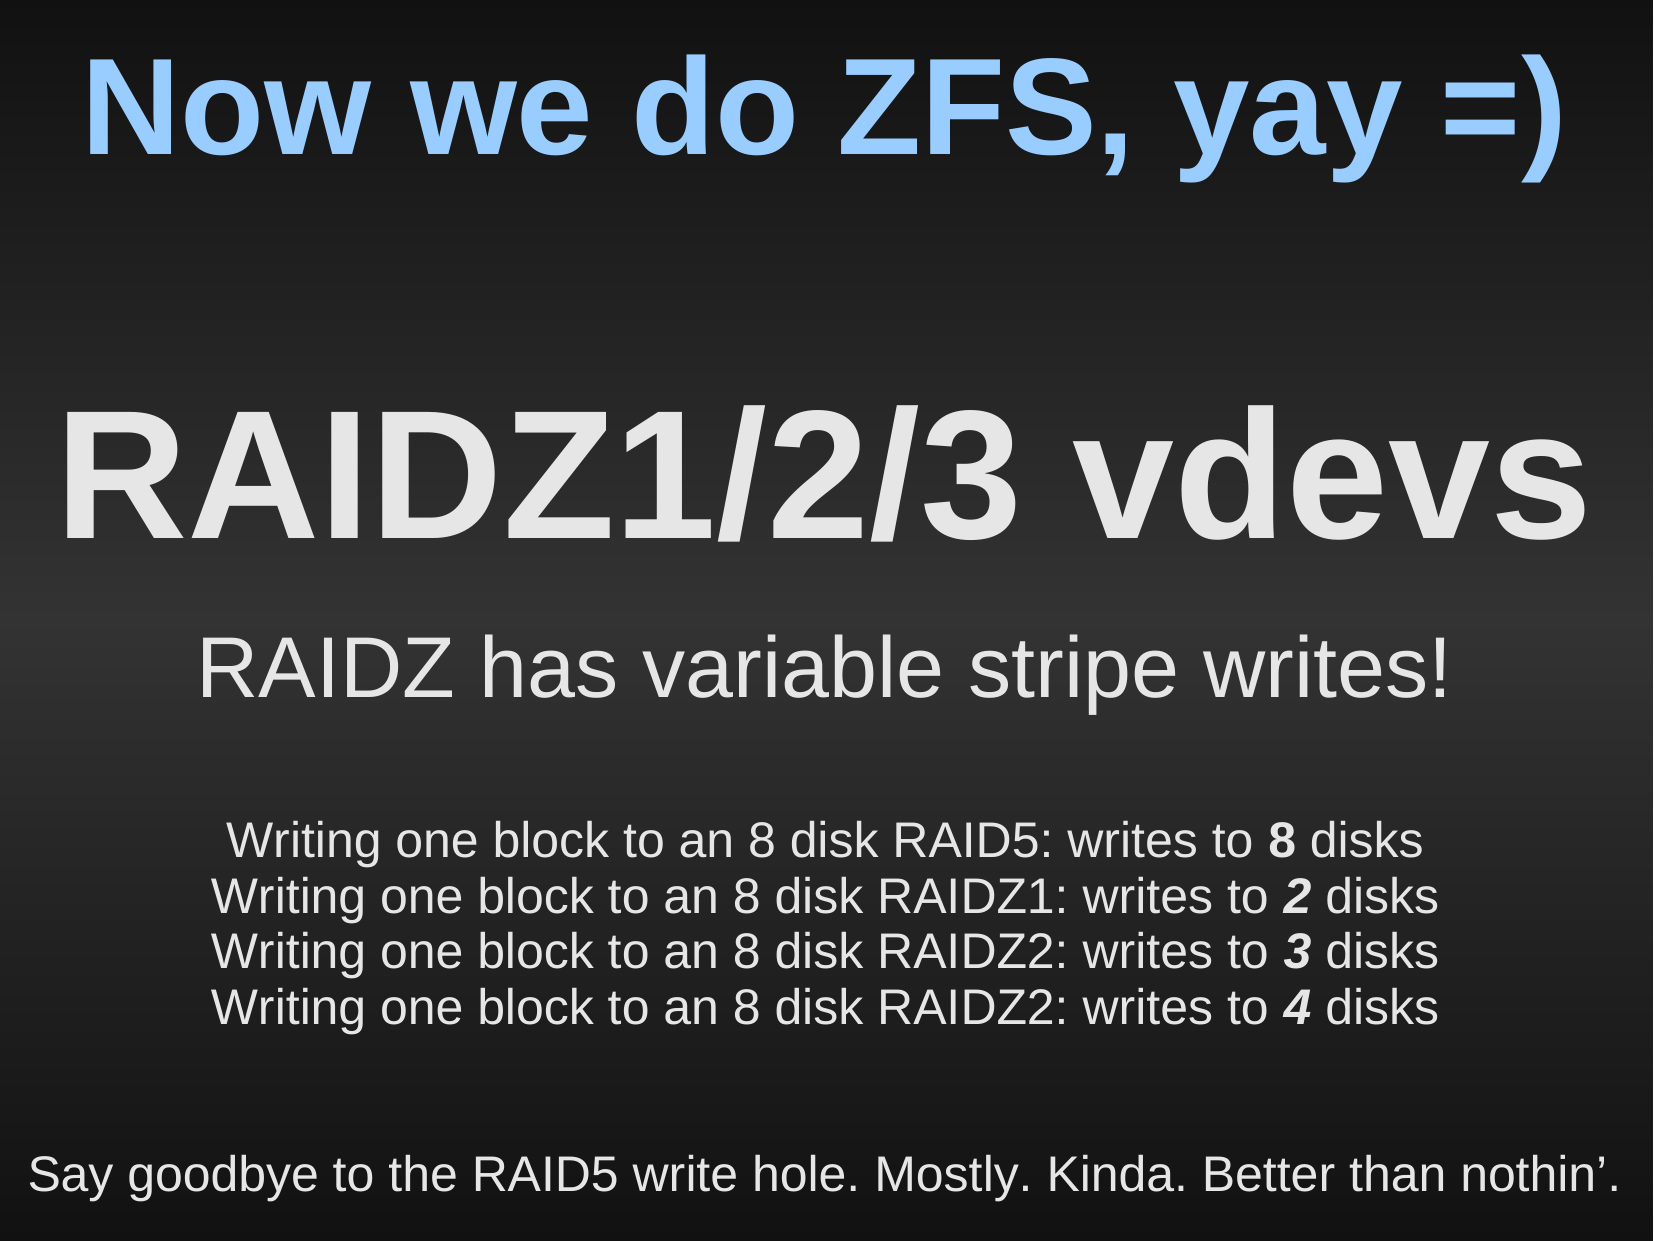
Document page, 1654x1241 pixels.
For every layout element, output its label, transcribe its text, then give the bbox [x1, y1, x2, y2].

title Now we do ZFS, yay =) [0, 2, 1651, 211]
title RAIDZ1/2/3 vdevs RAIDZ has variable stripe writes! Writing one block to an 8 disk RAID5: writes to 8 disks Writing one block to an 8 disk RAIDZ1: writes to 2 disks Writing one block to an 8 disk RAIDZ2: writes to 3 disks Writing one block to an 8 disk RAIDZ2: writes to 4 disks Say goodbye to the RAID5 write hole. Mostly. Kinda. Better than nothin’. [0, 255, 1651, 1241]
